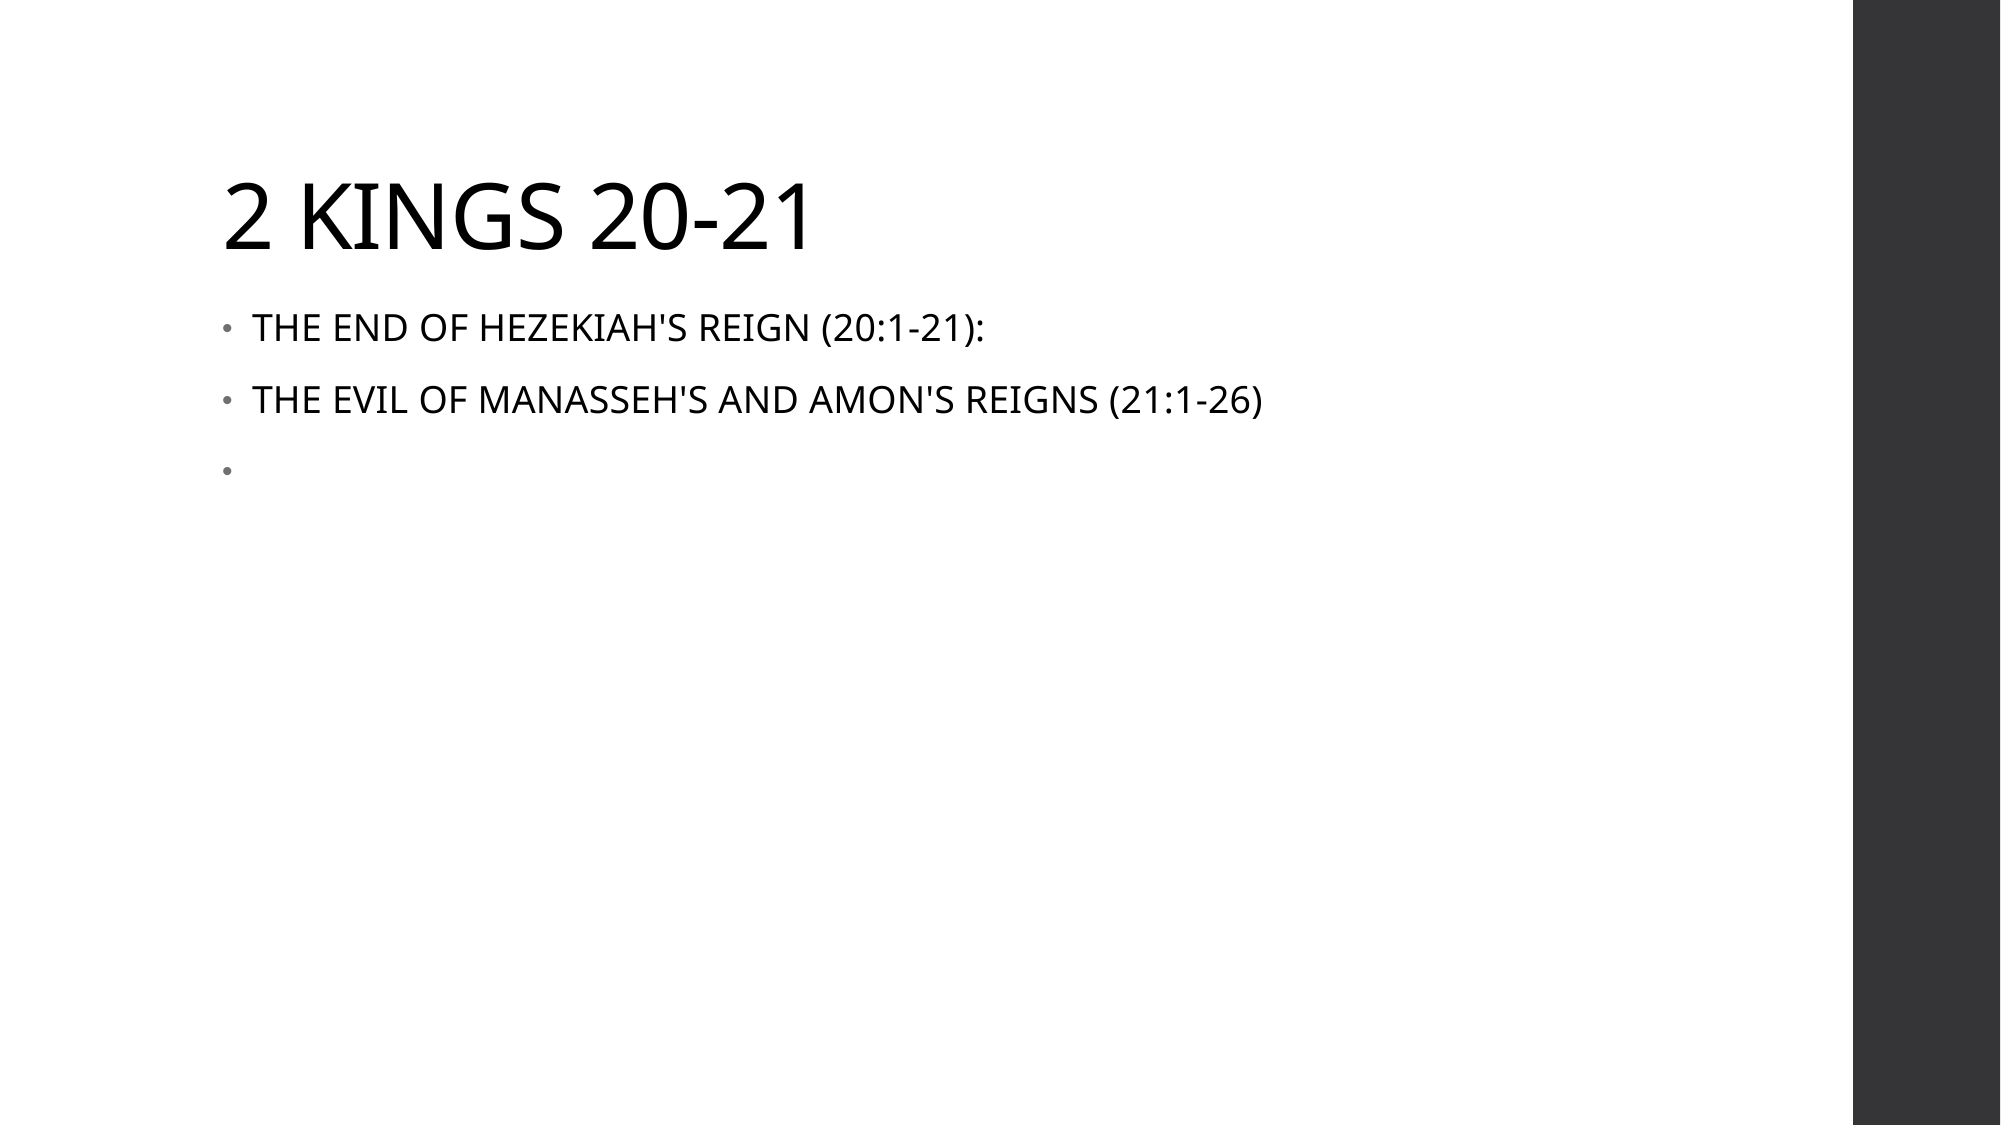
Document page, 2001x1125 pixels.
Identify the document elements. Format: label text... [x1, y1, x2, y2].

list THE END OF HEZEKIAH'S REIGN (20:1-21): THE EVIL OF MANASSEH'S AND AMON'S REIGNS (21:1-26) [206, 299, 1617, 1014]
title 2 KINGS 20-21 [206, 60, 1797, 278]
